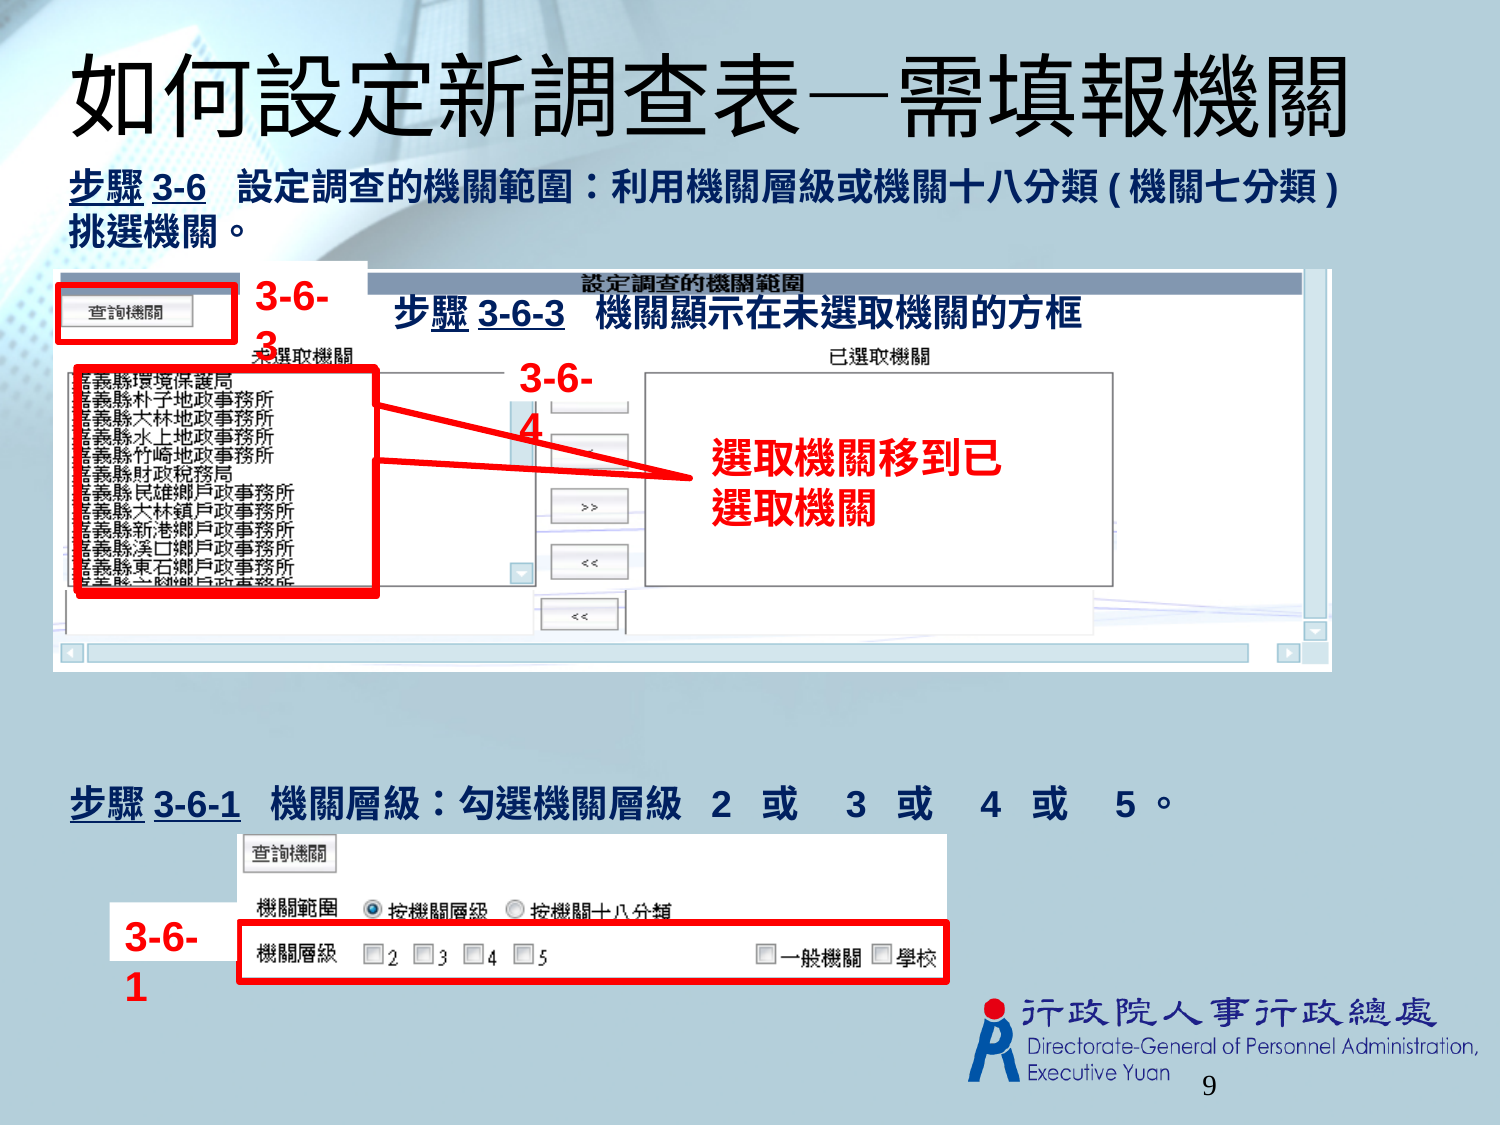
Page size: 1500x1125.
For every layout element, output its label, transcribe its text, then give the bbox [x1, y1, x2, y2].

text_box 3-6-4 [504, 342, 633, 402]
text_box 步驟3-6-3 機關顯示在未選取機關的方框 [379, 281, 1122, 341]
text_box 3-6-3 [240, 260, 368, 320]
text_box 步驟3-6-1 機關層級：勾選機關層級 2 或 3 或 4 或 5。 [55, 773, 1366, 833]
text_box 步驟3-6 設定調查的機關範圍：利用機關層級或機關十八分類(機關七分類)挑選機關。 [54, 155, 1365, 260]
text_box 3-6-1 [109, 902, 238, 961]
text_box [1187, 1058, 1500, 1125]
picture [237, 834, 947, 919]
picture [242, 926, 943, 977]
title 如何設定新調查表—需填報機關 [54, 31, 1473, 128]
text_box 選取機關移到已選取機關 [696, 424, 1028, 544]
picture [53, 269, 1332, 672]
